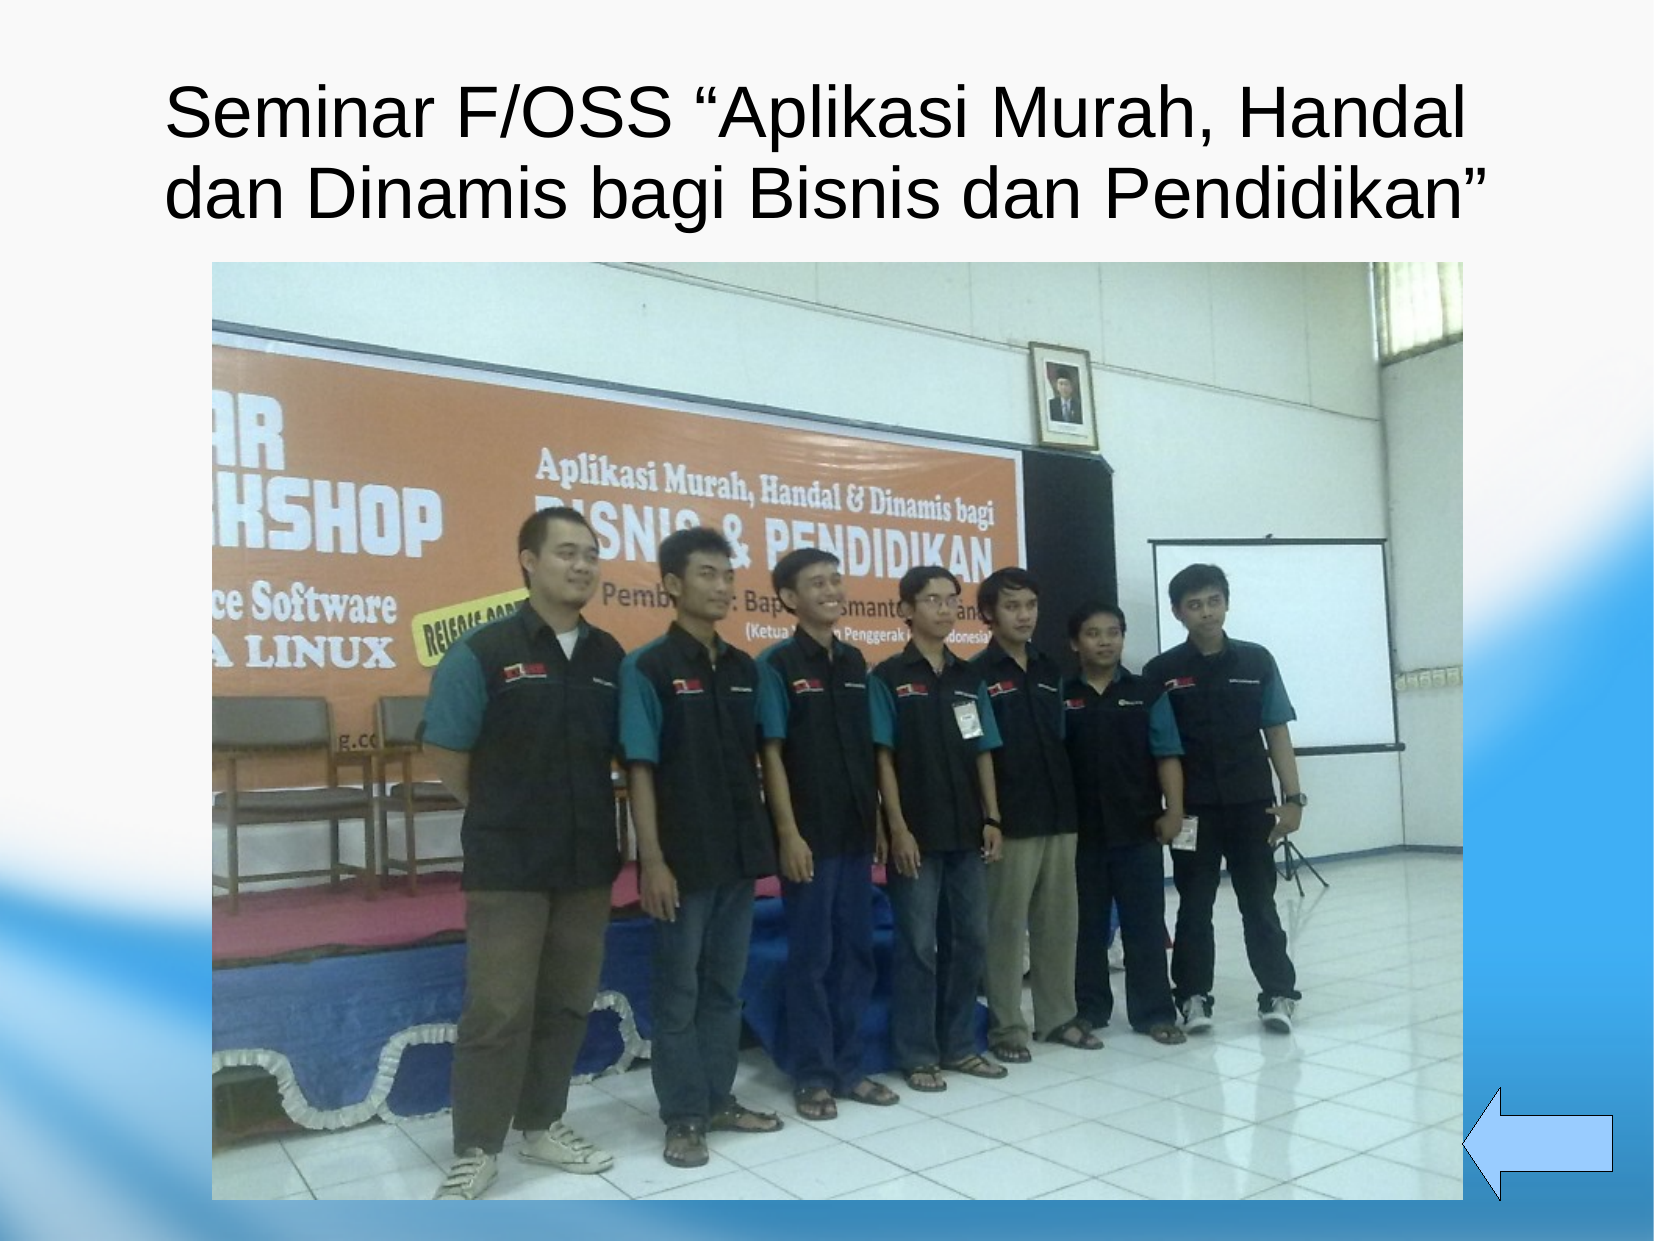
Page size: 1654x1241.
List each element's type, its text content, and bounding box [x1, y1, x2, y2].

picture [0, 0, 1654, 1241]
text_box [1462, 1087, 1613, 1201]
title Seminar F/OSS “Aplikasi Murah, Handal dan Dinamis bagi Bisnis dan Pendidikan” [82, 56, 1571, 250]
